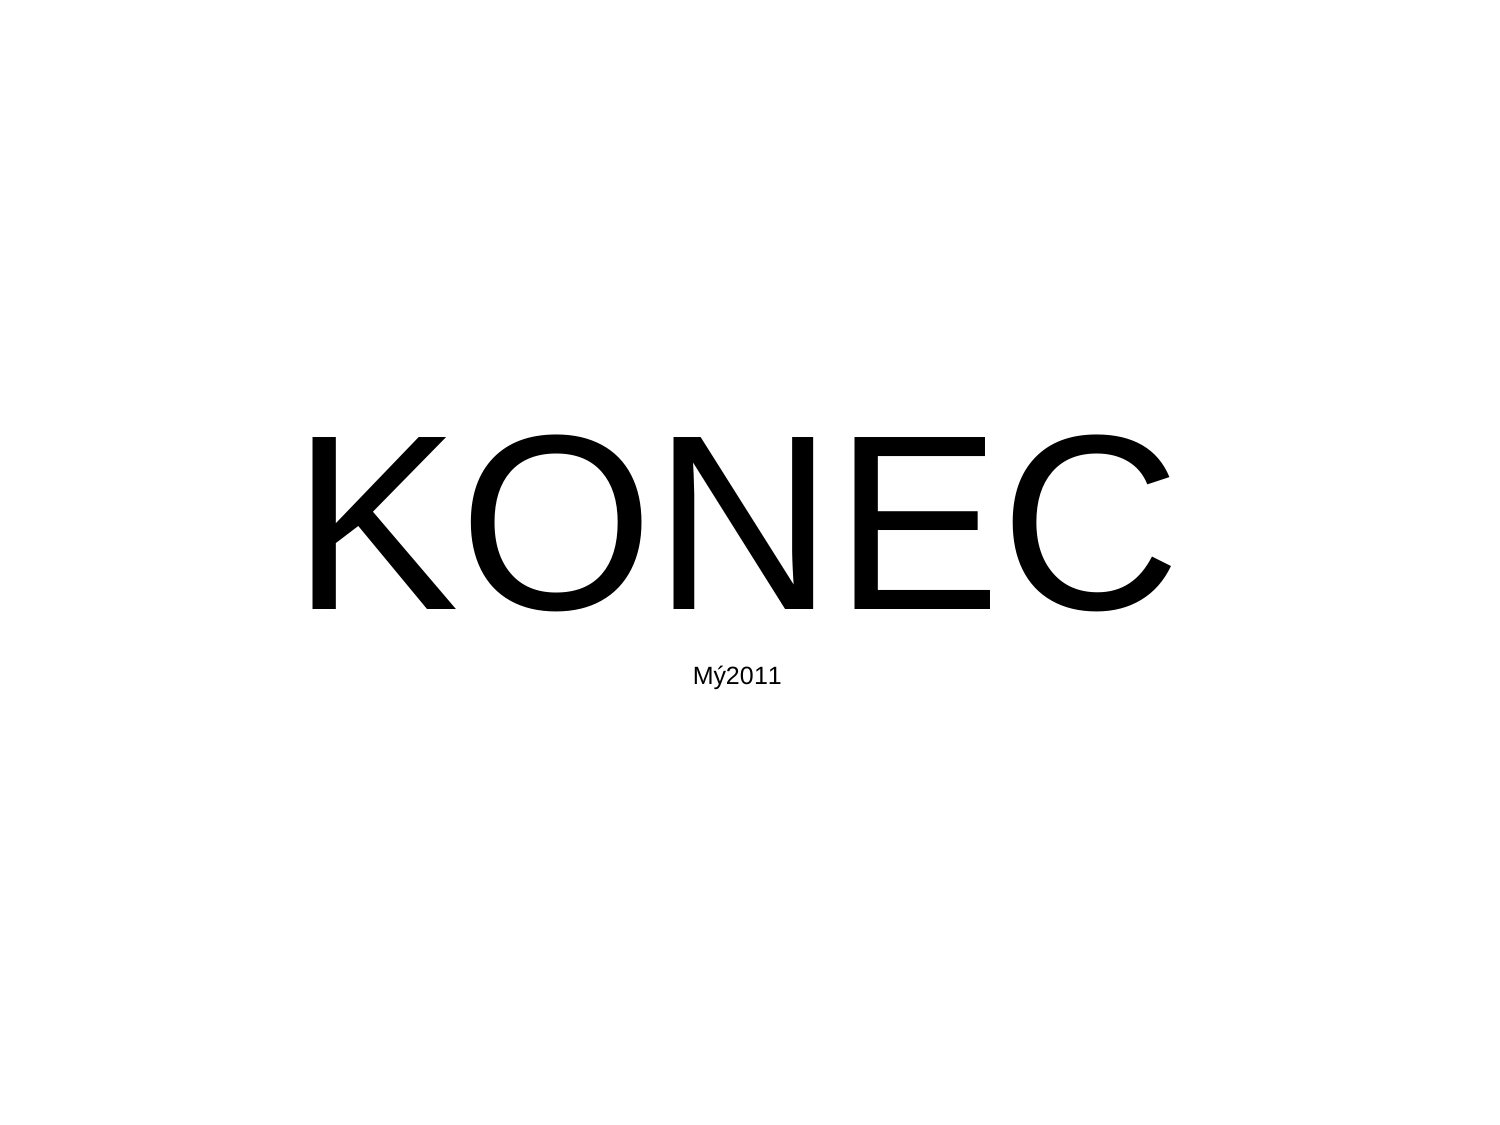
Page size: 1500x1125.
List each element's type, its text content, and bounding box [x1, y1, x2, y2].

title KONEC Mý2011 [62, 312, 1413, 738]
